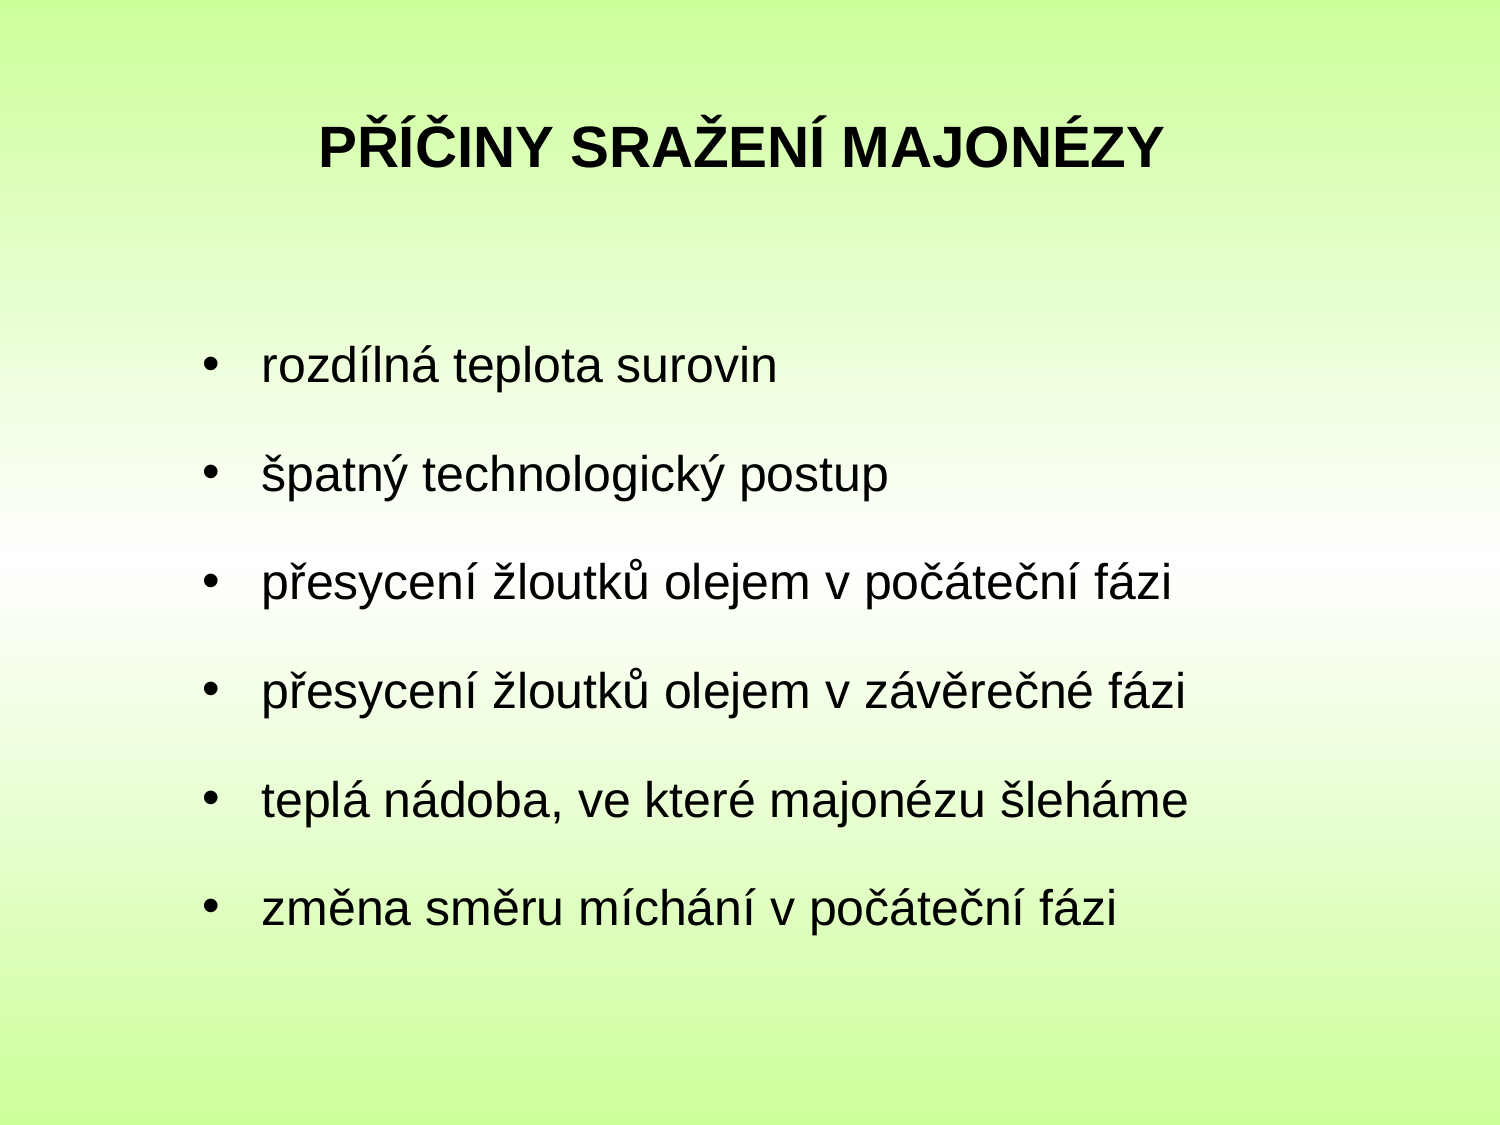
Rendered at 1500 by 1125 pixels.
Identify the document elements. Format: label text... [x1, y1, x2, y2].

subtitle rozdílná teplota surovin špatný technologický postup přesycení žloutků olejem v počáteční fázi přesycení žloutků olejem v závěrečné fázi teplá nádoba, ve které majonézu šleháme změna směru míchání v počáteční fázi [187, 324, 1326, 1088]
title PŘÍČINY SRAŽENÍ MAJONÉZY [112, 49, 1388, 238]
